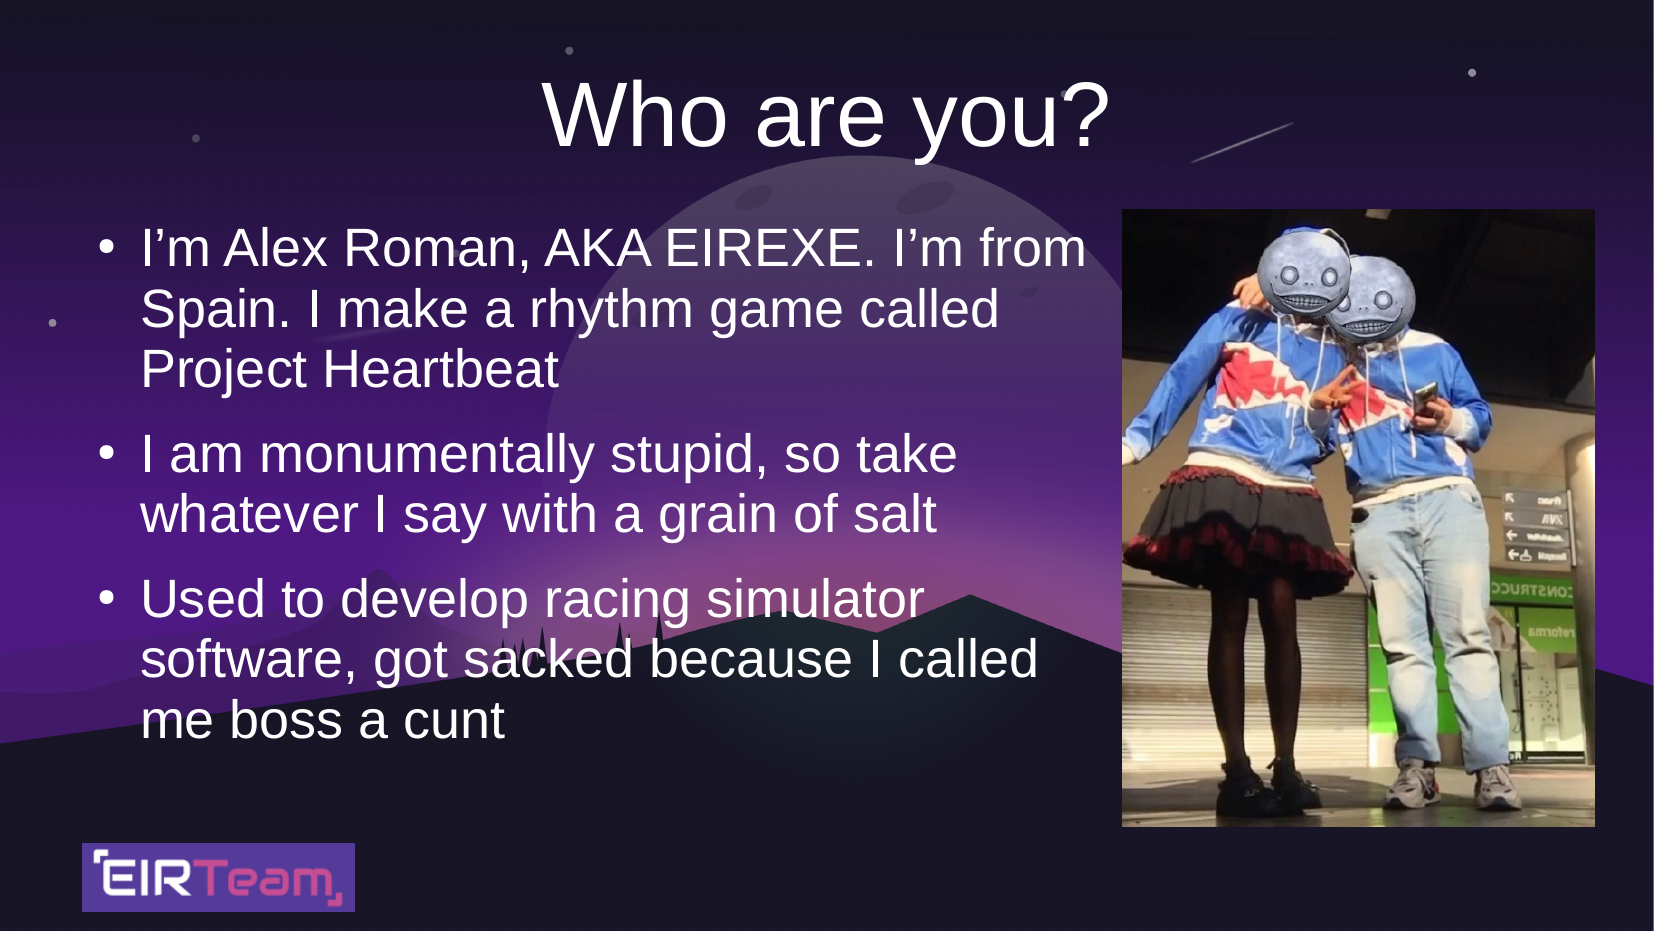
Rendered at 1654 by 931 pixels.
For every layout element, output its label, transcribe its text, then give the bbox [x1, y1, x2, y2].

list I’m Alex Roman, AKA EIREXE. I’m from Spain. I make a rhythm game called Project Heartbeat I am monumentally stupid, so take whatever I say with a grain of salt Used to develop racing simulator software, got sacked because I called me boss a cunt [82, 217, 1093, 758]
picture [0, 0, 1654, 931]
title Who are you? [82, 37, 1571, 193]
